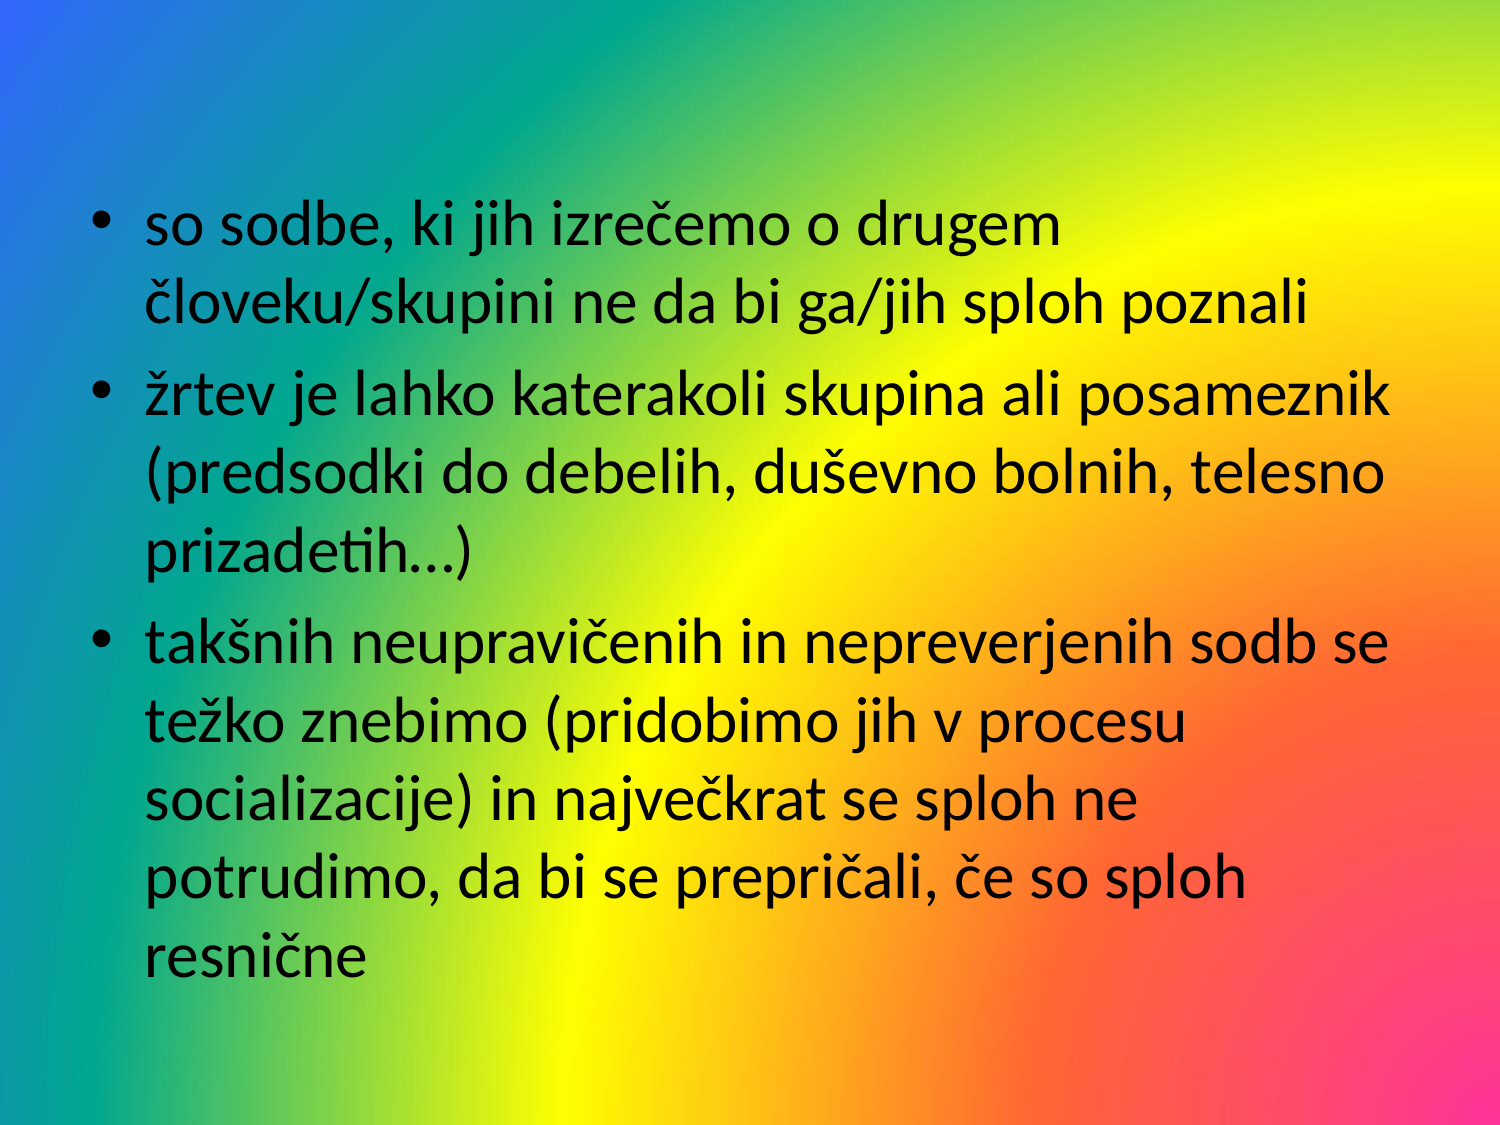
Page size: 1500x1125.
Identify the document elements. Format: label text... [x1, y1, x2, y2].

picture [0, 0, 1500, 1125]
list so sodbe, ki jih izrečemo o drugem človeku/skupini ne da bi ga/jih sploh poznali žrtev je lahko katerakoli skupina ali posameznik (predsodki do debelih, duševno bolnih, telesno prizadetih…) takšnih neupravičenih in nepreverjenih sodb se težko znebimo (pridobimo jih v procesu socializacije) in največkrat se sploh ne potrudimo, da bi se prepričali, če so sploh resnične [75, 172, 1425, 1005]
